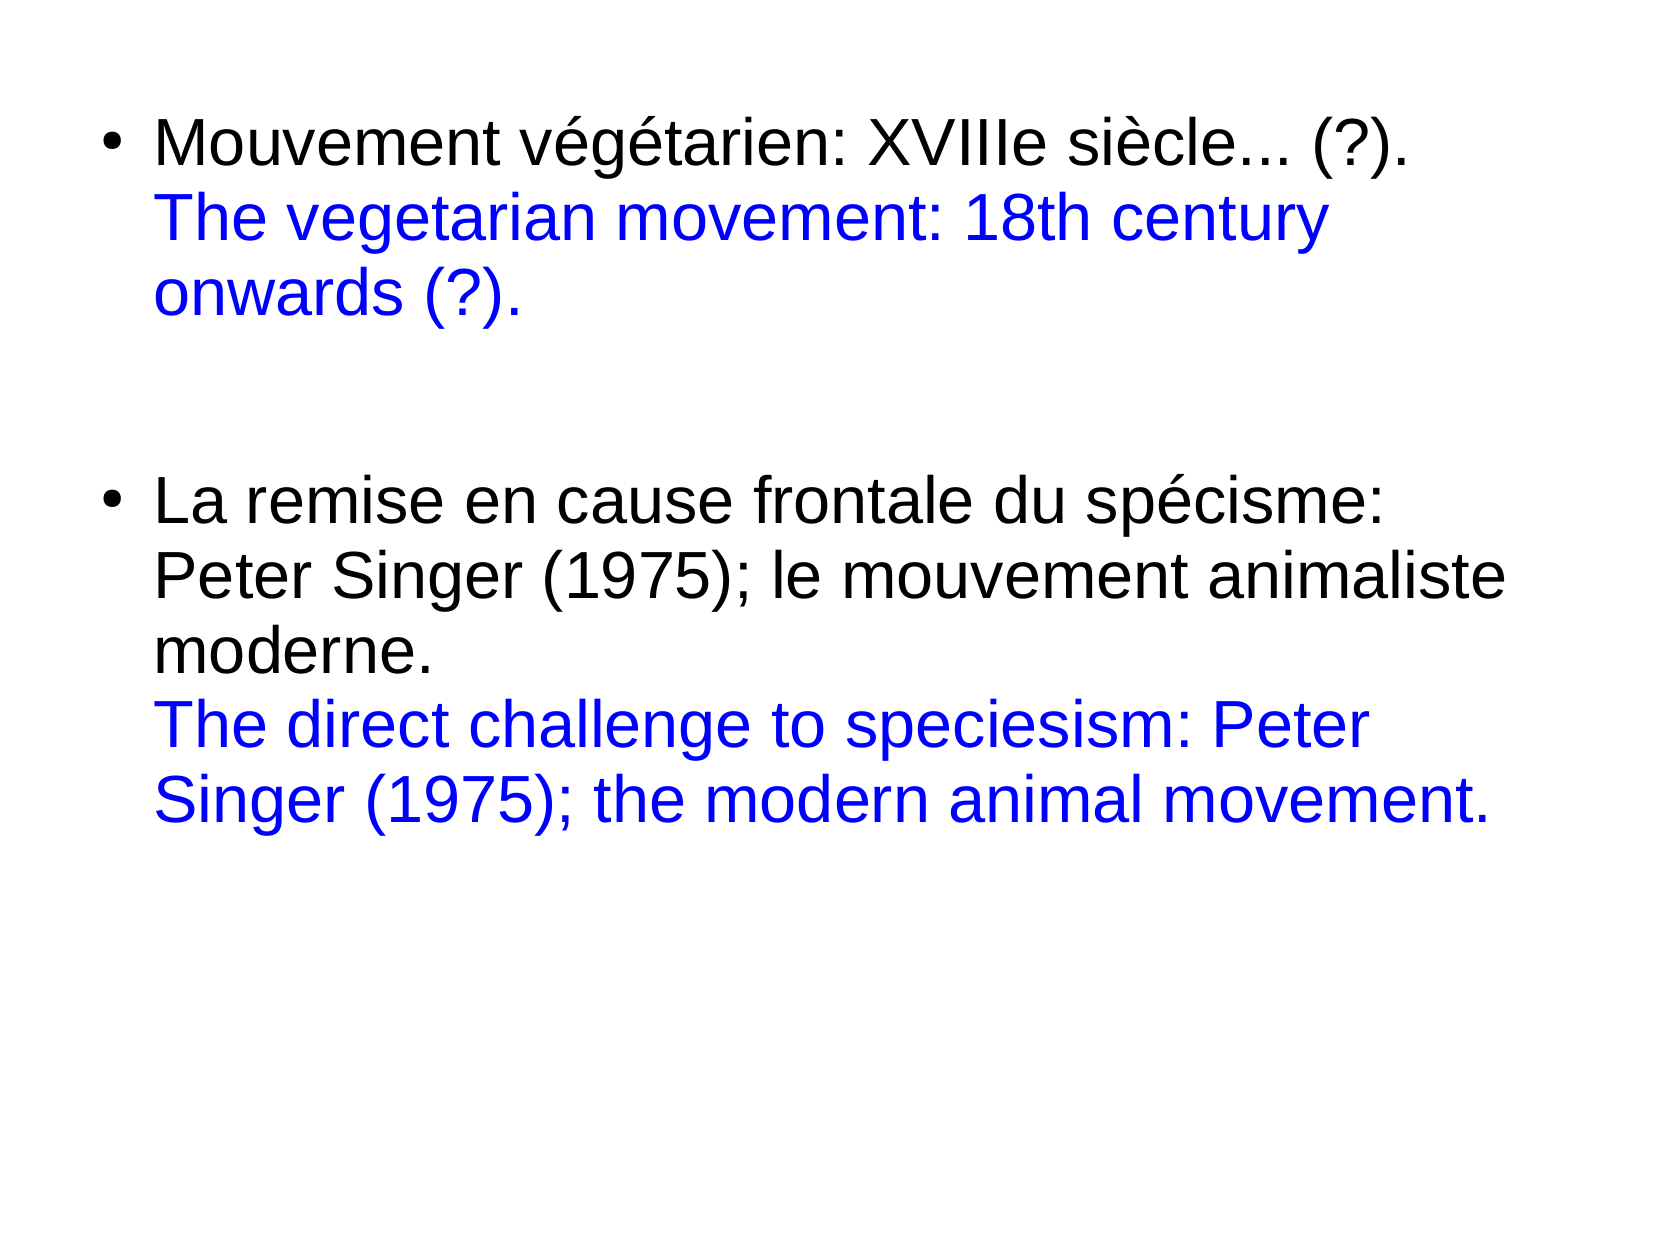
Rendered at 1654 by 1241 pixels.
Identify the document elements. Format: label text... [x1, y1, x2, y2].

list Mouvement végétarien: XVIIIe siècle... (?). The vegetarian movement: 18th century onwards (?). La remise en cause frontale du spécisme: Peter Singer (1975); le mouvement animaliste moderne. The direct challenge to speciesism: Peter Singer (1975); the modern animal movement. [82, 105, 1538, 1010]
